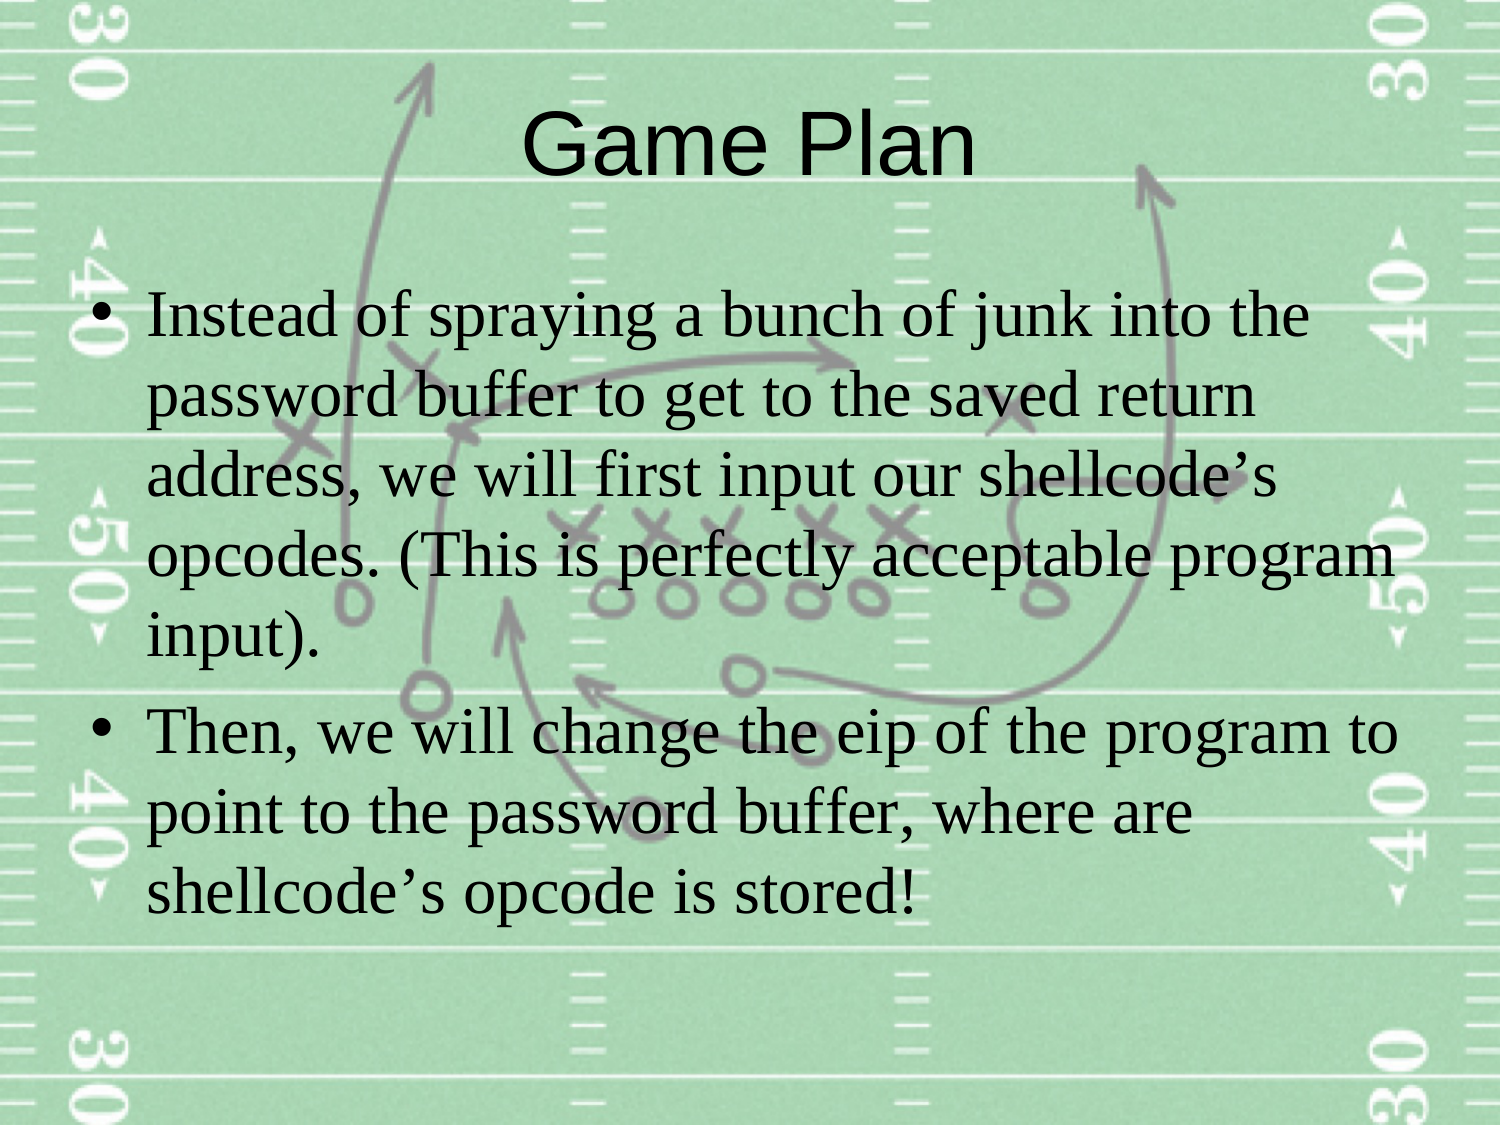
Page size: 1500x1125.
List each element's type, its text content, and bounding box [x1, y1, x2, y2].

list Instead of spraying a bunch of junk into the password buffer to get to the saved return address, we will first input our shellcode’s opcodes. (This is perfectly acceptable program input). Then, we will change the eip of the program to point to the password buffer, where are shellcode’s opcode is stored! [75, 262, 1426, 1006]
title Game Plan [75, 45, 1426, 233]
picture [0, 0, 1500, 1125]
